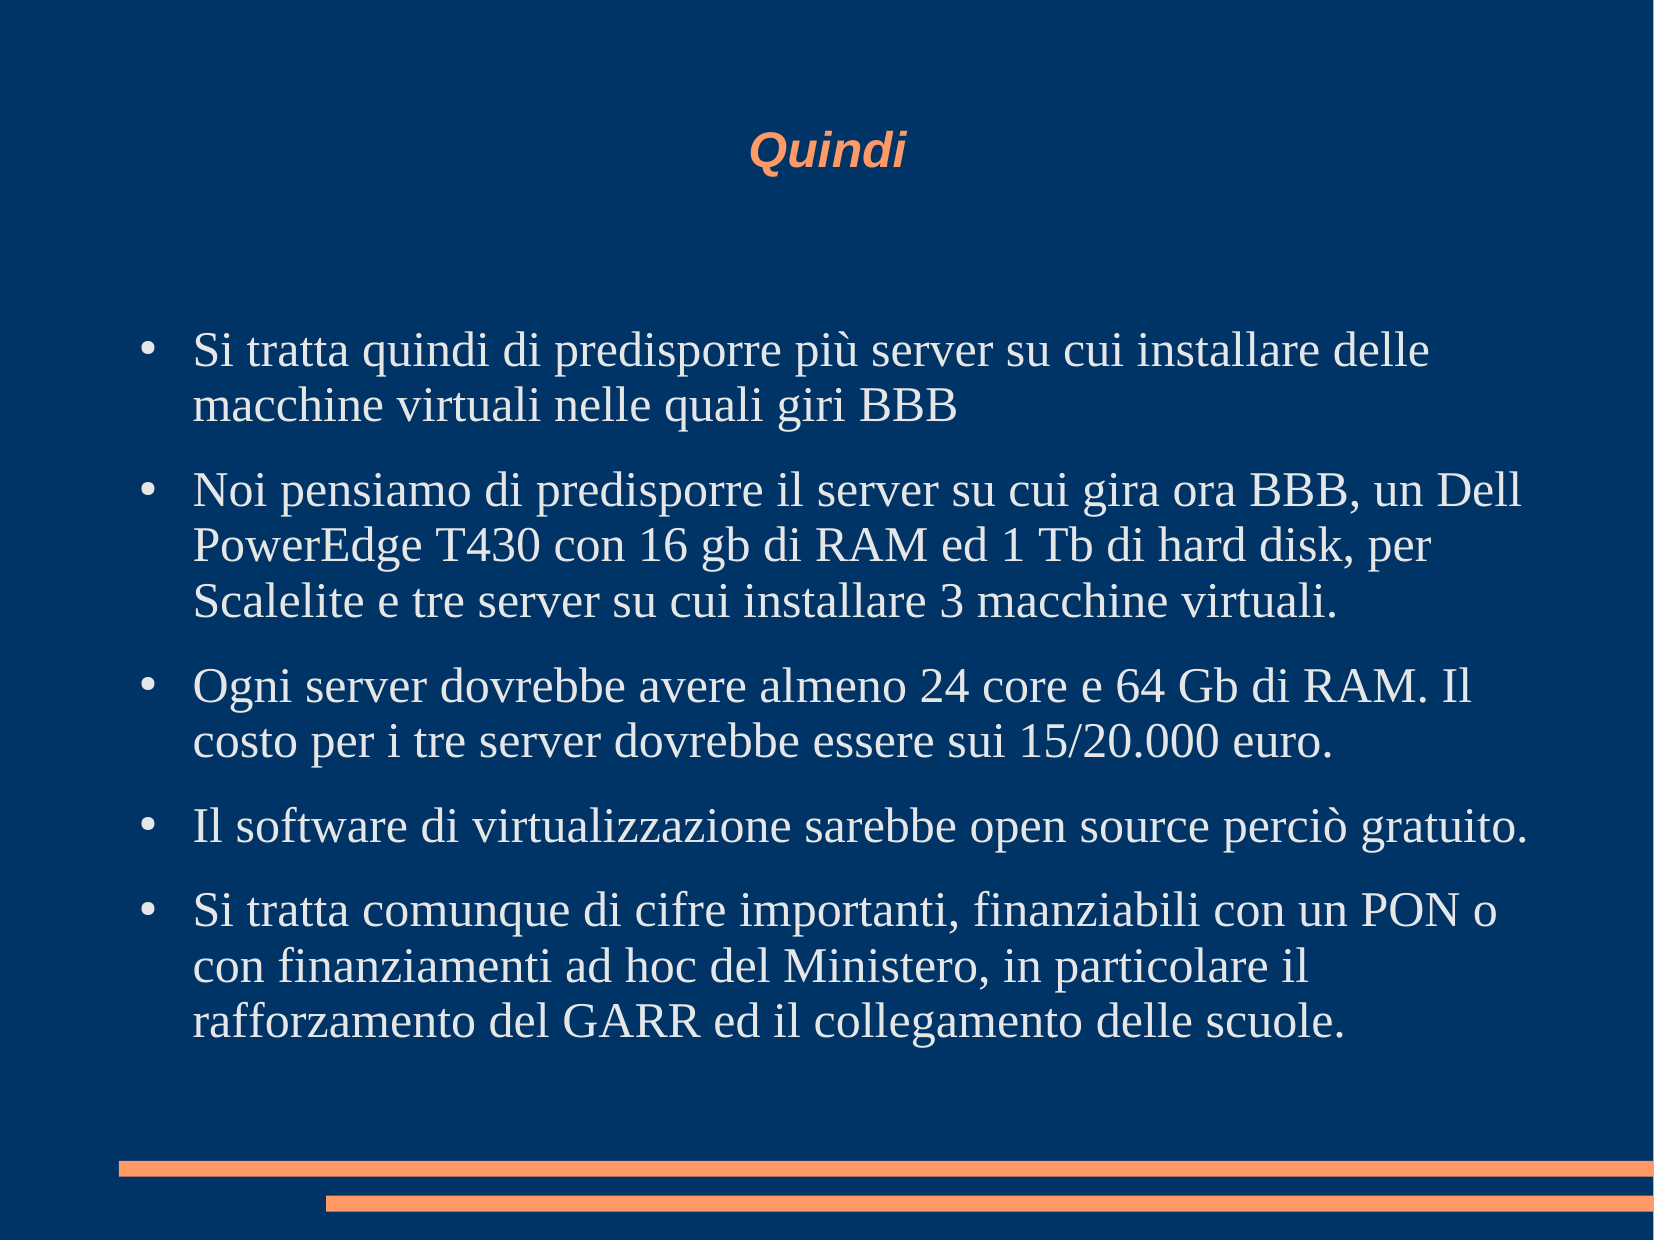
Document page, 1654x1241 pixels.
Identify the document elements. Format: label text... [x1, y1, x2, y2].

title Quindi [121, 46, 1534, 254]
list Si tratta quindi di predisporre più server su cui installare delle macchine virtuali nelle quali giri BBB Noi pensiamo di predisporre il server su cui gira ora BBB, un Dell PowerEdge T430 con 16 gb di RAM ed 1 Tb di hard disk, per Scalelite e tre server su cui installare 3 macchine virtuali. Ogni server dovrebbe avere almeno 24 core e 64 Gb di RAM. Il costo per i tre server dovrebbe essere sui 15/20.000 euro. Il software di virtualizzazione sarebbe open source perciò gratuito. Si tratta comunque di cifre importanti, finanziabili con un PON o con finanziamenti ad hoc del Ministero, in particolare il rafforzamento del GARR ed il collegamento delle scuole. [121, 322, 1561, 1132]
